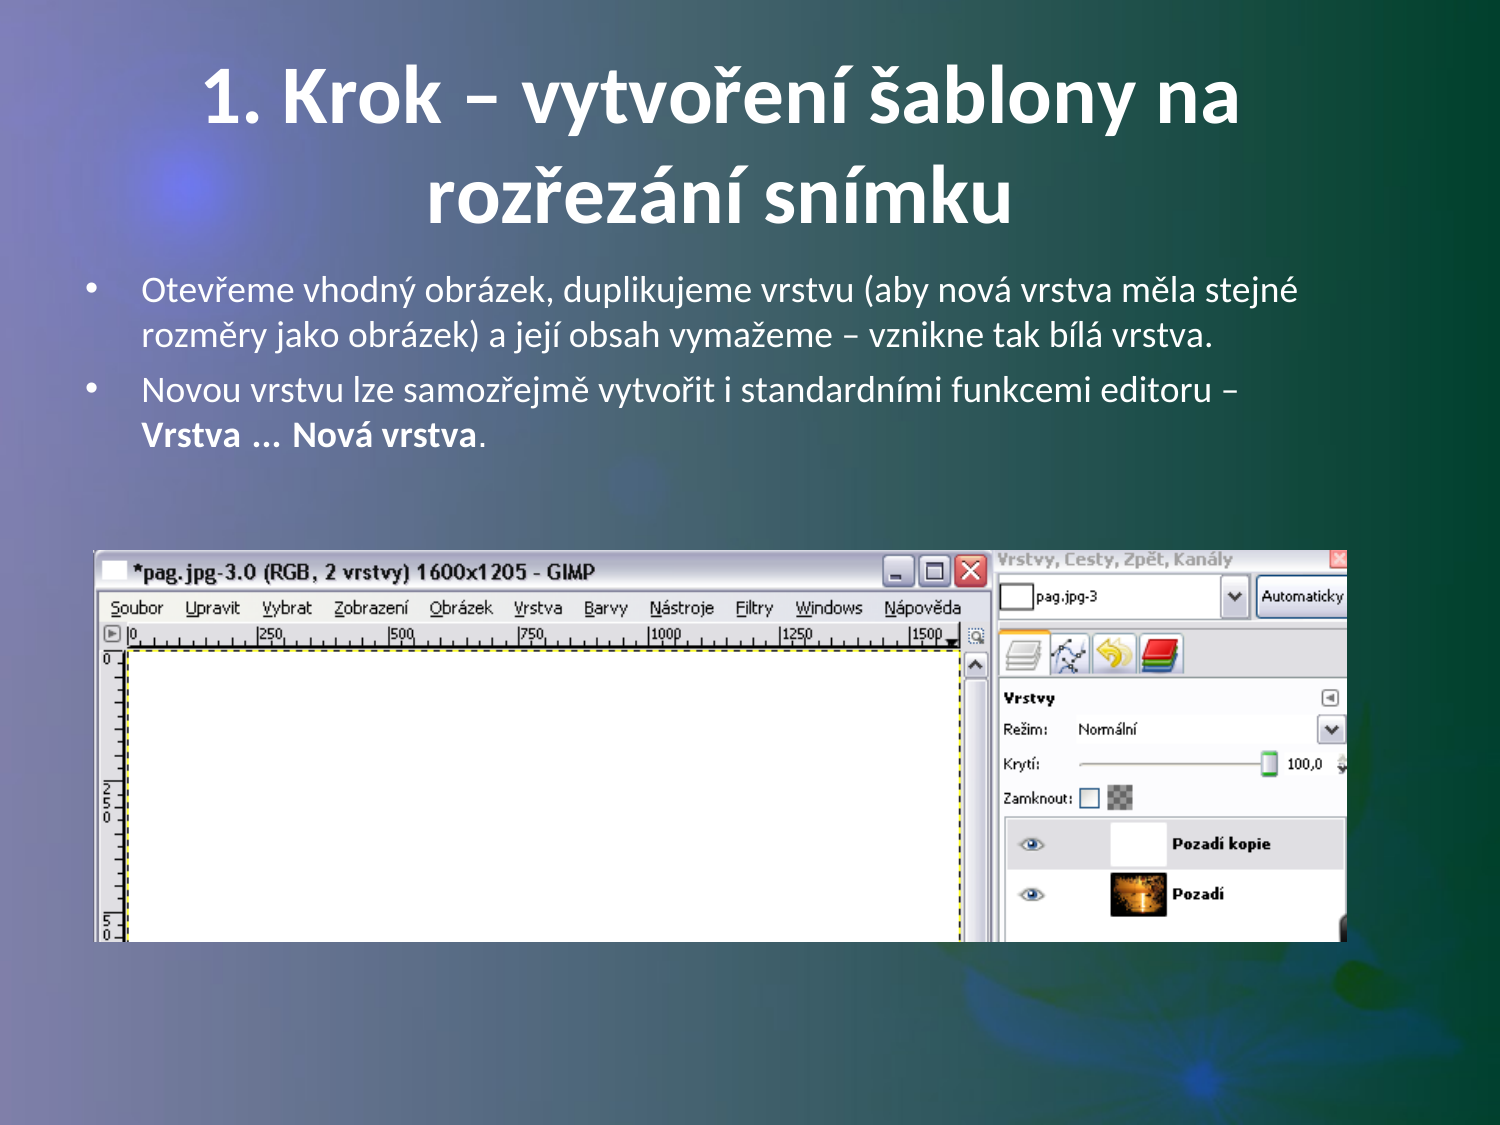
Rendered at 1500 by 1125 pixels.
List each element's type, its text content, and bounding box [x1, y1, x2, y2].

list Otevřeme vhodný obrázek, duplikujeme vrstvu (aby nová vrstva měla stejné rozměry jako obrázek) a její obsah vymažeme – vznikne tak bílá vrstva. Novou vrstvu lze samozřejmě vytvořit i standardními funkcemi editoru – Vrstva ... Nová vrstva. [70, 257, 1383, 517]
text_box 1. Krok – vytvoření šablony na rozřezání snímku [93, 58, 1348, 223]
picture [0, 0, 1500, 1125]
